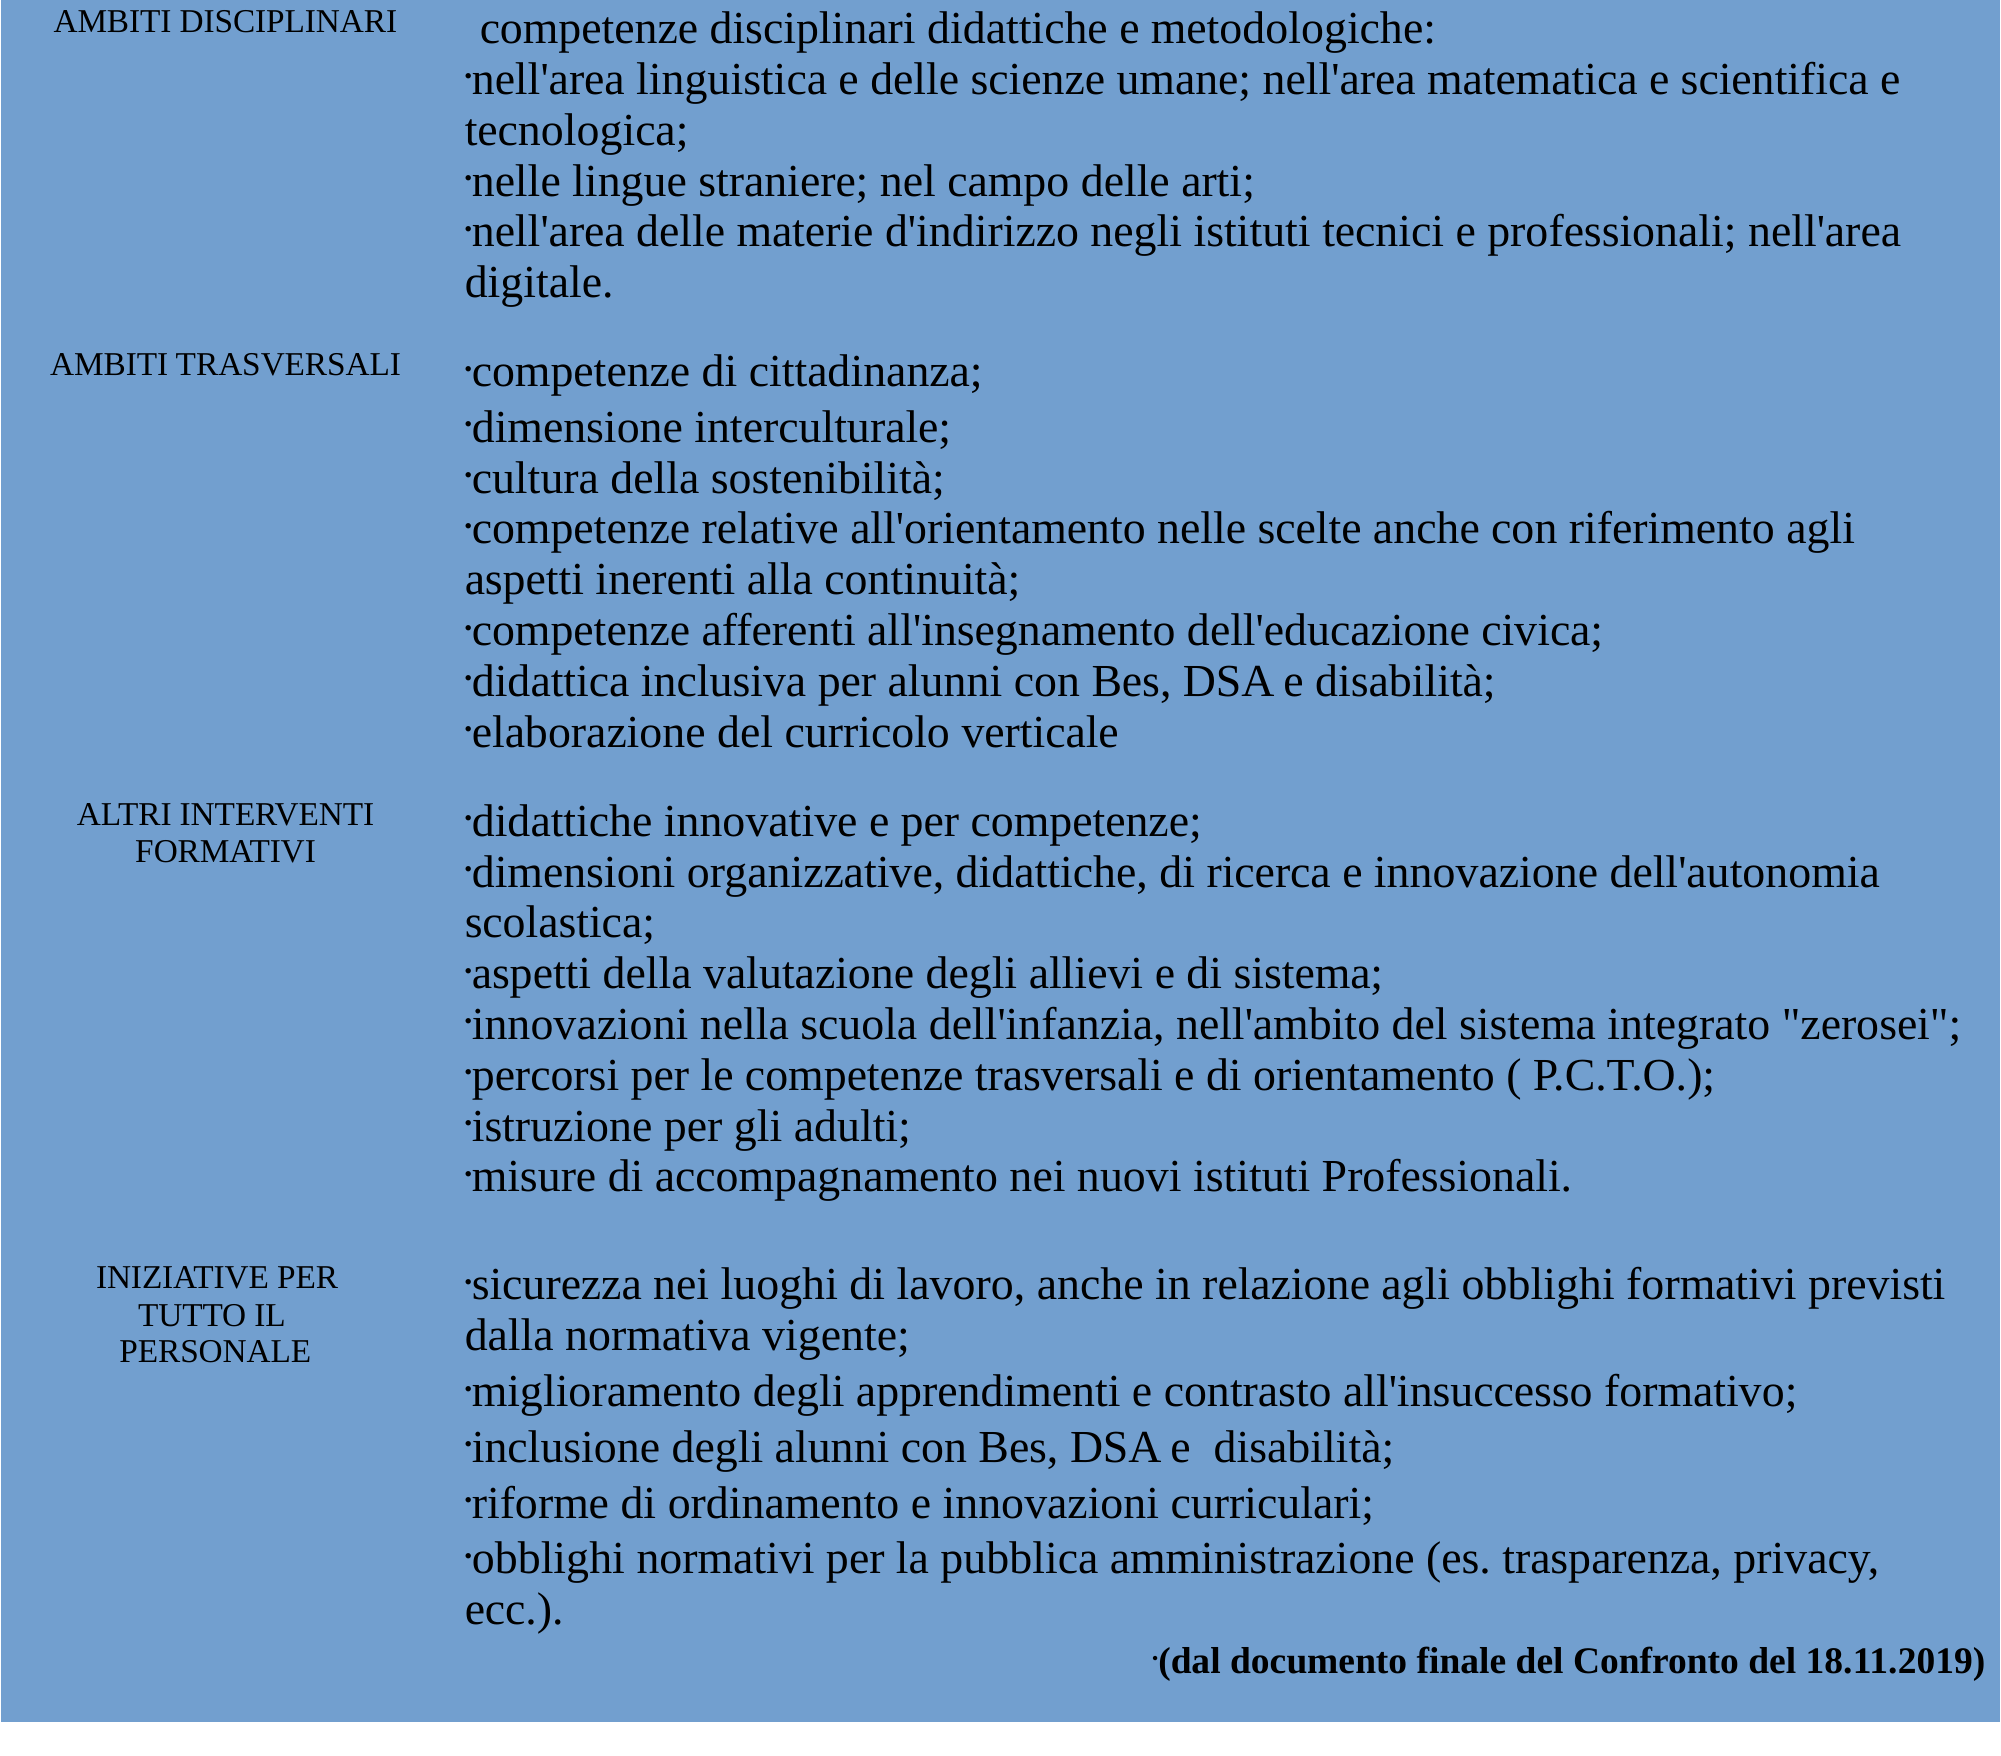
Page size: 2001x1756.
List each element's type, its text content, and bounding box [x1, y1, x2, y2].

table_header AMBITI DISCIPLINARI [1, 0, 450, 338]
table_cell ALTRI INTERVENTI FORMATIVI [1, 788, 450, 1252]
table_cell competenze di cittadinanza; dimensione interculturale; cultura della sostenibilità; competenze relative all'orientamento nelle scelte anche con riferimento agli aspetti inerenti alla continuità; competenze afferenti all'insegnamento dell'educazione civica; didattica inclusiva per alunni con Bes, DSA e disabilità; elaborazione del curricolo verticale [450, 338, 2000, 788]
table_cell INIZIATIVE PER TUTTO IL PERSONALE [1, 1252, 450, 1722]
table_cell didattiche innovative e per competenze; dimensioni organizzative, didattiche, di ricerca e innovazione dell'autonomia scolastica; aspetti della valutazione degli allievi e di sistema; innovazioni nella scuola dell'infanzia, nell'ambito del sistema integrato "zerosei"; percorsi per le competenze trasversali e di orientamento ( P.C.T.O.); istruzione per gli adulti; misure di accompagnamento nei nuovi istituti Professionali. [450, 788, 2000, 1252]
table_cell AMBITI TRASVERSALI [1, 338, 450, 788]
table_header competenze disciplinari didattiche e metodologiche: nell'area linguistica e delle scienze umane; nell'area matematica e scientifica e tecnologica; nelle lingue straniere; nel campo delle arti; nell'area delle materie d'indirizzo negli istituti tecnici e professionali; nell'area digitale. [450, 0, 2000, 338]
table_cell sicurezza nei luoghi di lavoro, anche in relazione agli obblighi formativi previsti dalla normativa vigente; miglioramento degli apprendimenti e contrasto all'insuccesso formativo; inclusione degli alunni con Bes, DSA e disabilità; riforme di ordinamento e innovazioni curriculari; obblighi normativi per la pubblica amministrazione (es. trasparenza, privacy, ecc.). (dal documento finale del Confronto del 18.11.2019) [450, 1252, 2000, 1722]
